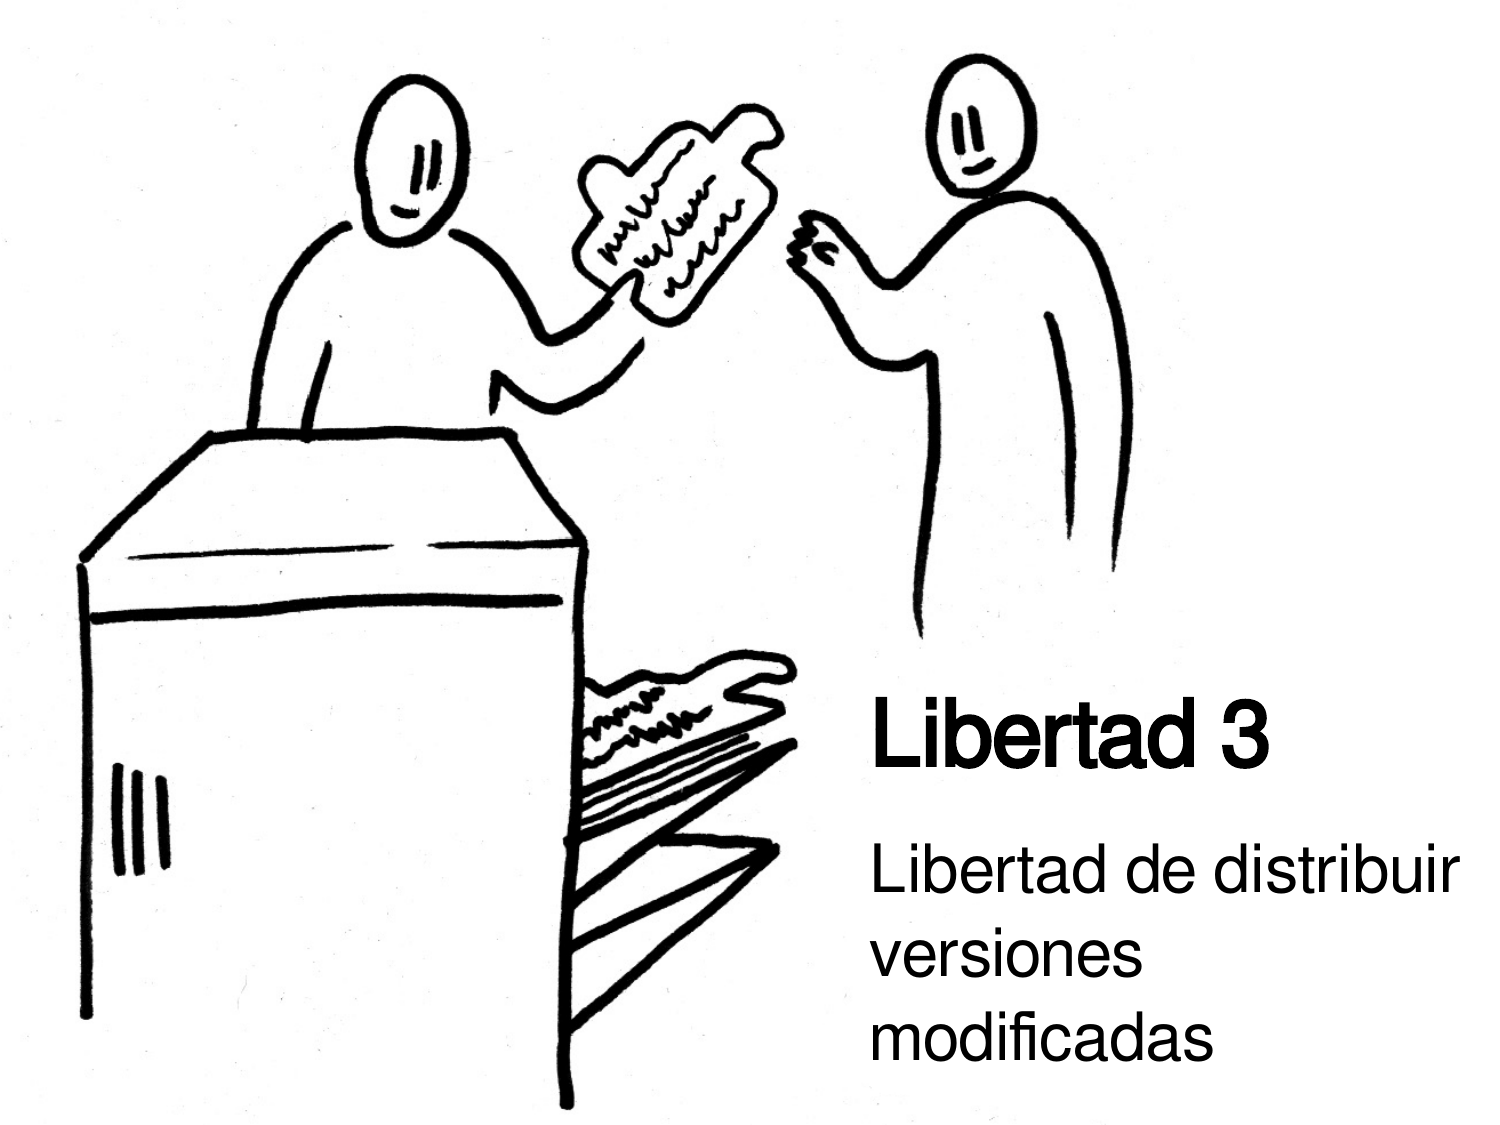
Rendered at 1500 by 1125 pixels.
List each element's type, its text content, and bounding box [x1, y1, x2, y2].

picture [0, 0, 1195, 1125]
text_box Libertad 3 Libertad de distribuir versiones modificadas [855, 673, 1500, 1125]
